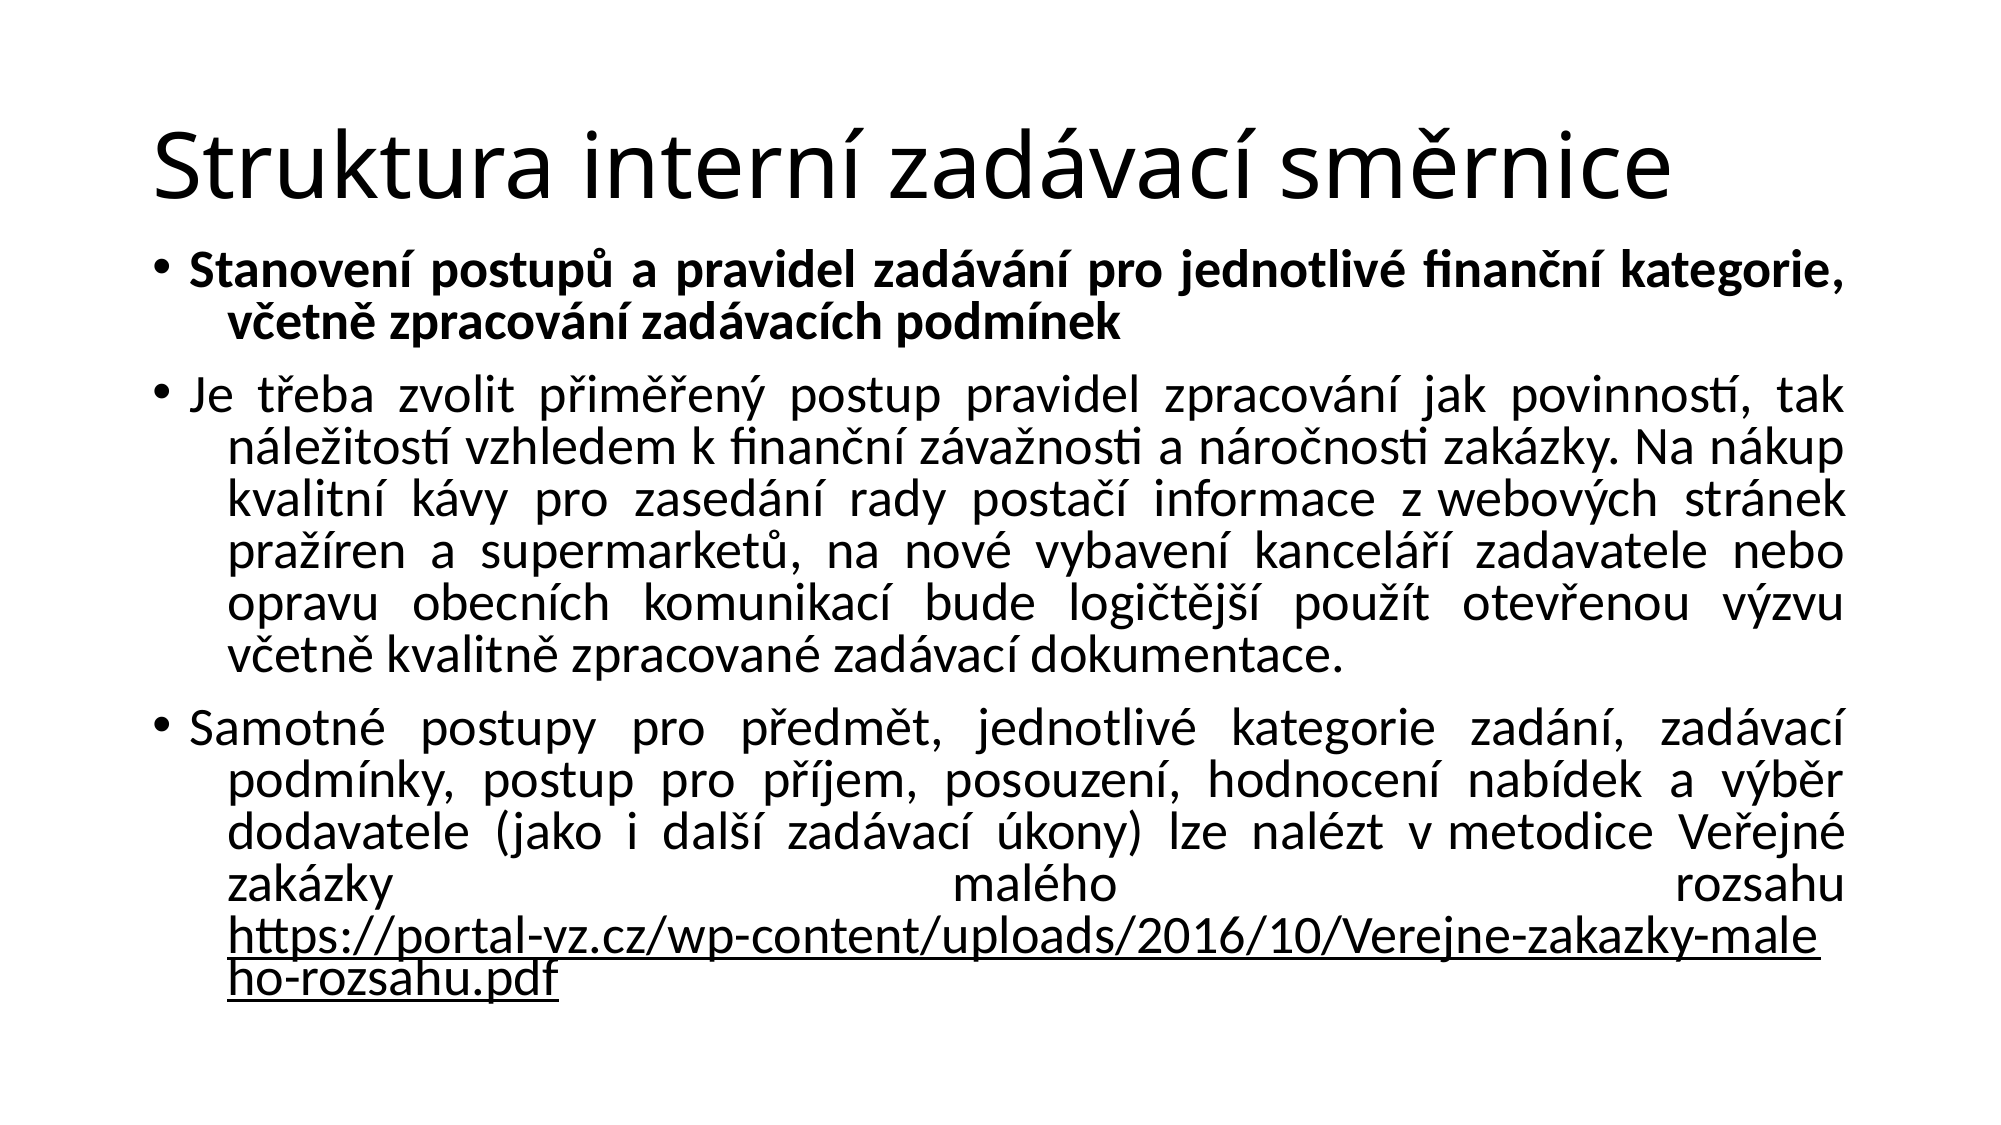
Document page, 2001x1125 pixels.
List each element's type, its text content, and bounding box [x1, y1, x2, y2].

title Struktura interní zadávací směrnice [137, 59, 1863, 238]
list Stanovení postupů a pravidel zadávání pro jednotlivé finanční kategorie, včetně zpracování zadávacích podmínek Je třeba zvolit přiměřený postup pravidel zpracování jak povinností, tak náležitostí vzhledem k finanční závažnosti a náročnosti zakázky. Na nákup kvalitní kávy pro zasedání rady postačí informace z webových stránek pražíren a supermarketů, na nové vybavení kanceláří zadavatele nebo opravu obecních komunikací bude logičtější použít otevřenou výzvu včetně kvalitně zpracované zadávací dokumentace. Samotné postupy pro předmět, jednotlivé kategorie zadání, zadávací podmínky, postup pro příjem, posouzení, hodnocení nabídek a výběr dodavatele (jako i další zadávací úkony) lze nalézt v metodice Veřejné zakázky malého rozsahu https://portal-vz.cz/wp-content/uploads/2016/10/Verejne-zakazky-maleho-rozsahu.pdf [137, 238, 1863, 1081]
